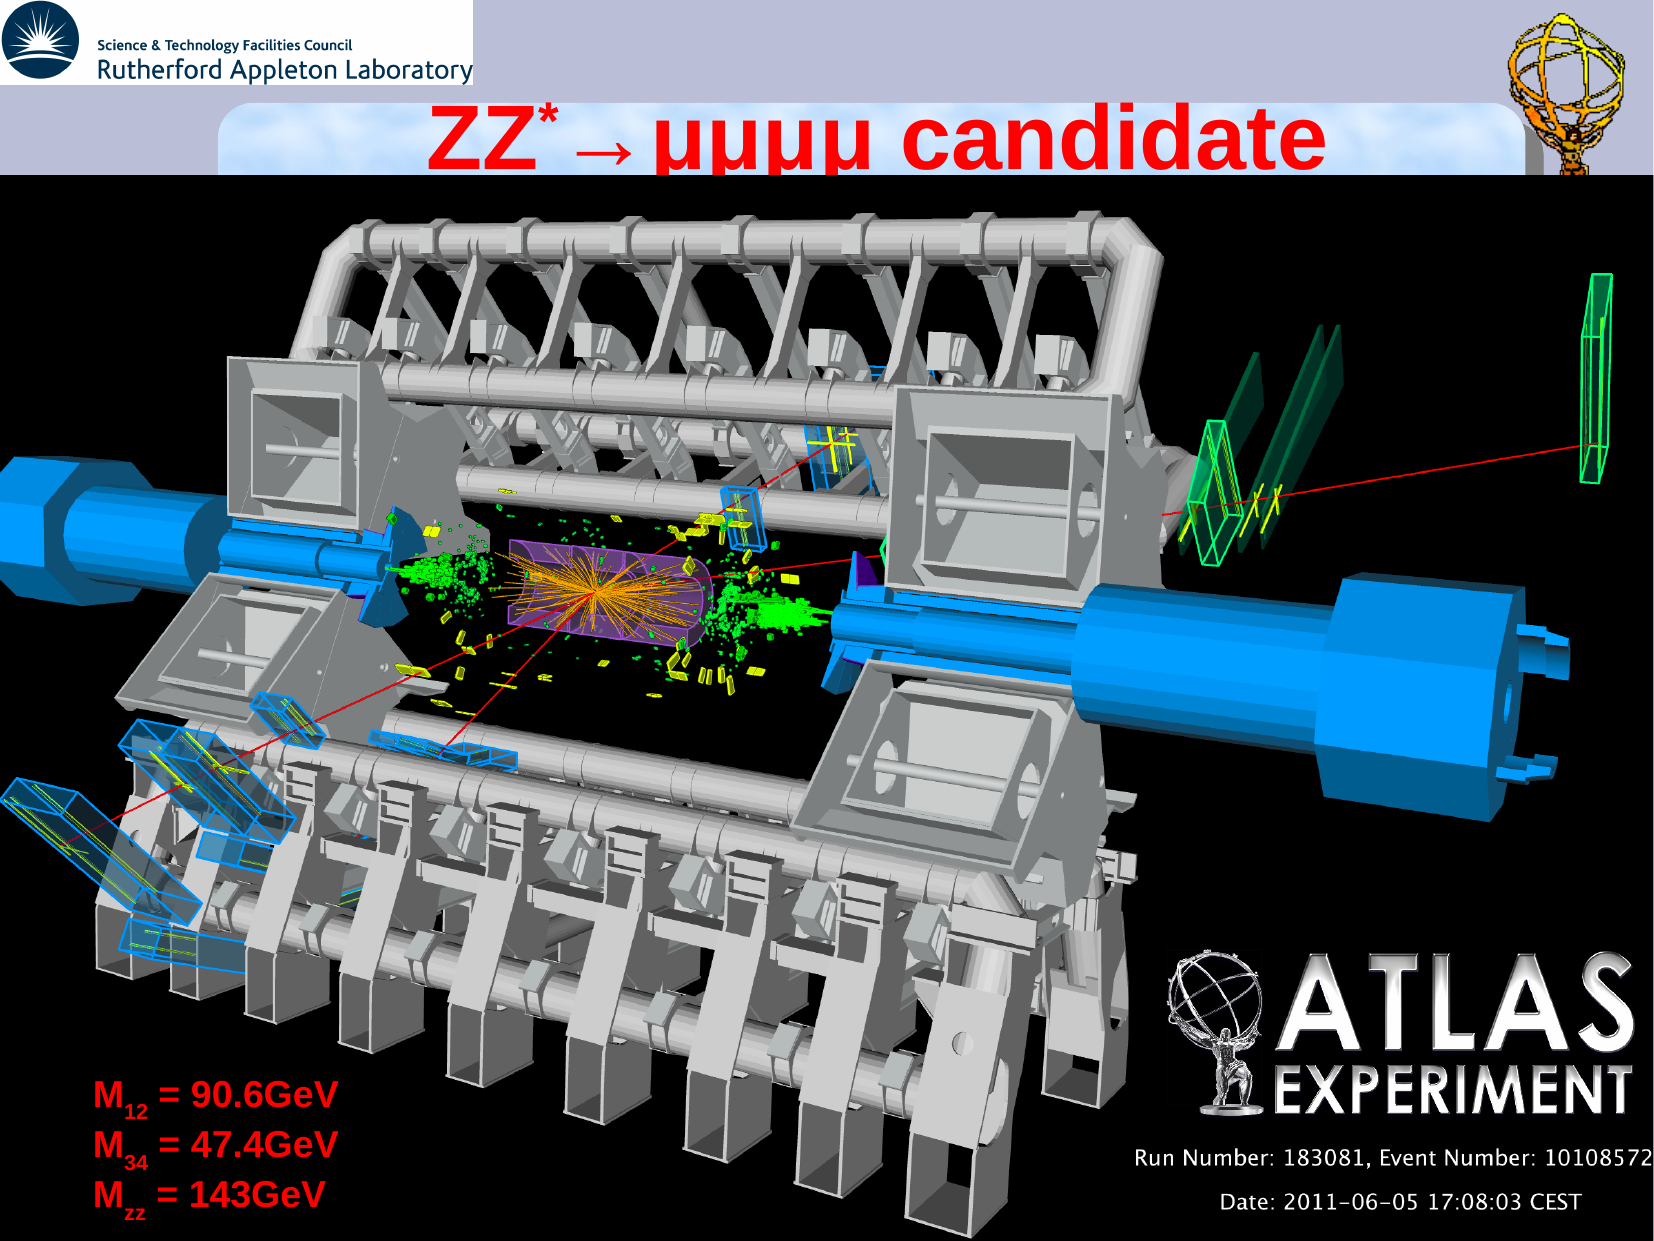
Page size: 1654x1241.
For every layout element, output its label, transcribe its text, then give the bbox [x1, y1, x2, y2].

title ZZ*→μμμμ candidate [244, 63, 1512, 175]
picture [0, 0, 1654, 1241]
text_box M12 = 90.6GeV M34 = 47.4GeV Mzz = 143GeV [78, 1062, 404, 1229]
picture [0, 0, 473, 85]
